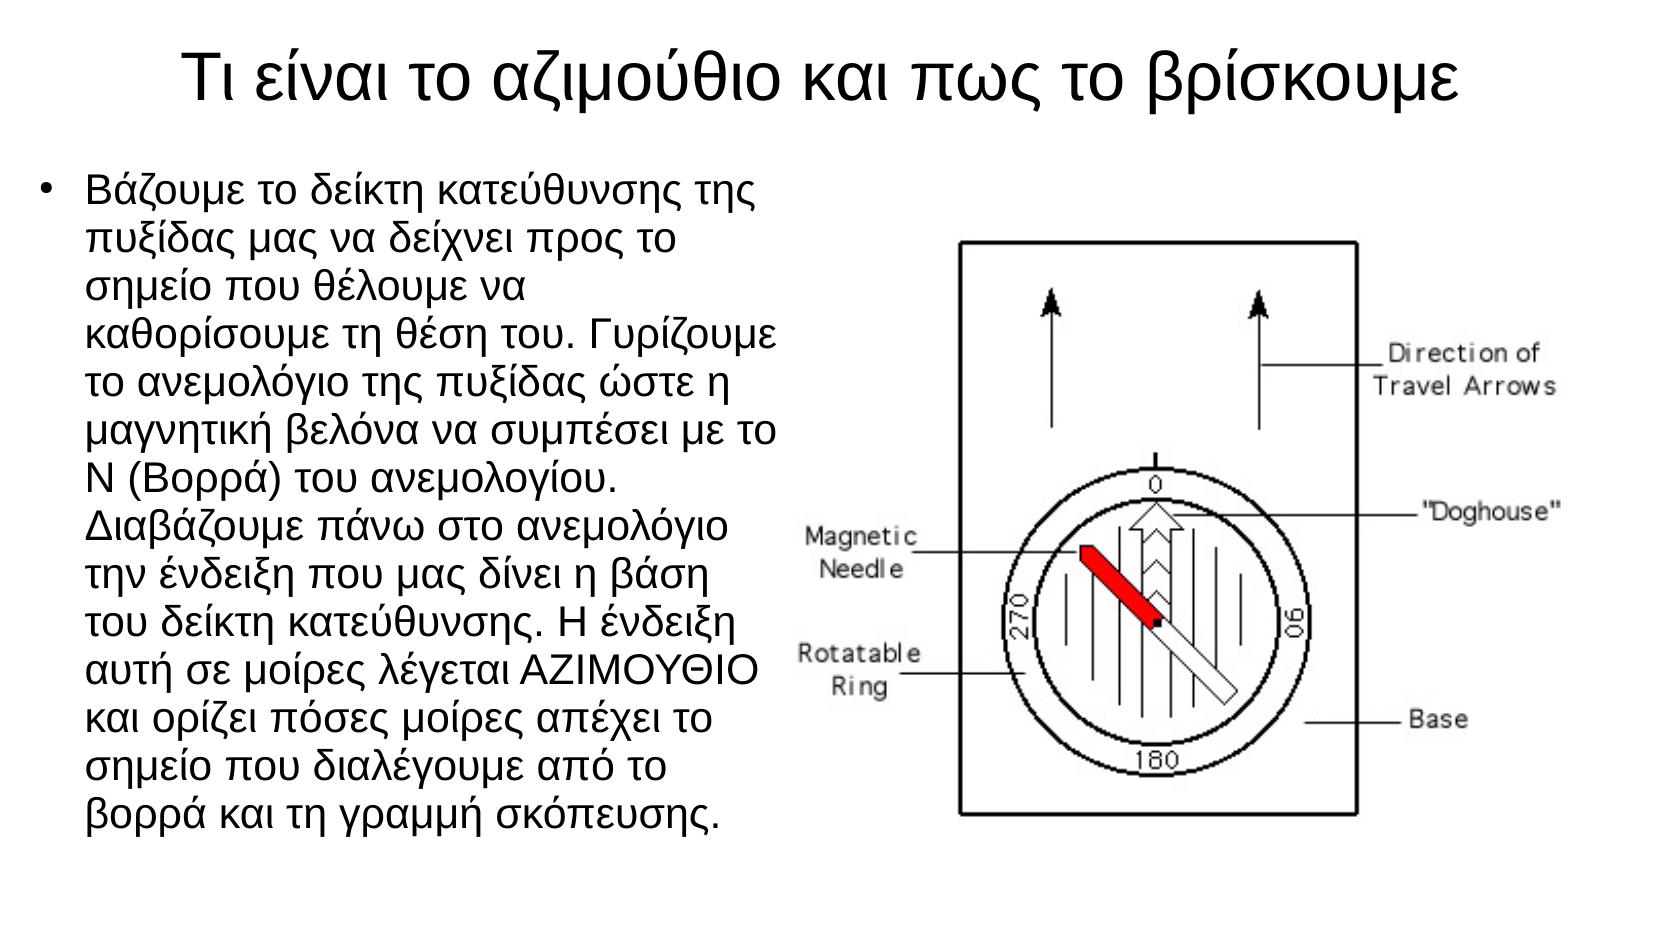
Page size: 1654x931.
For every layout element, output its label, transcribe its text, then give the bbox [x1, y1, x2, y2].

title Τι είναι το αζιμούθιο και πως το βρίσκουμε [11, 11, 1630, 142]
list Βάζουμε το δείκτη κατεύθυνσης της πυξίδας μας να δείχνει προς το σημείο που θέλουμε να καθορίσουμε τη θέση του. Γυρίζουμε το ανεμολόγιο της πυξίδας ώστε η μαγνητική βελόνα να συμπέσει με το Ν (Βορρά) του ανεμολογίου. Διαβάζουμε πάνω στο ανεμολόγιο την ένδειξη που μας δίνει η βάση του δείκτη κατεύθυνσης. Η ένδειξη αυτή σε μοίρες λέγεται ΑΖΙΜΟΥΘΙΟ και ορίζει πόσες μοίρες απέχει το σημείο που διαλέγουμε από το βορρά και τη γραμμή σκόπευσης. [23, 165, 780, 886]
picture [778, 200, 1571, 858]
